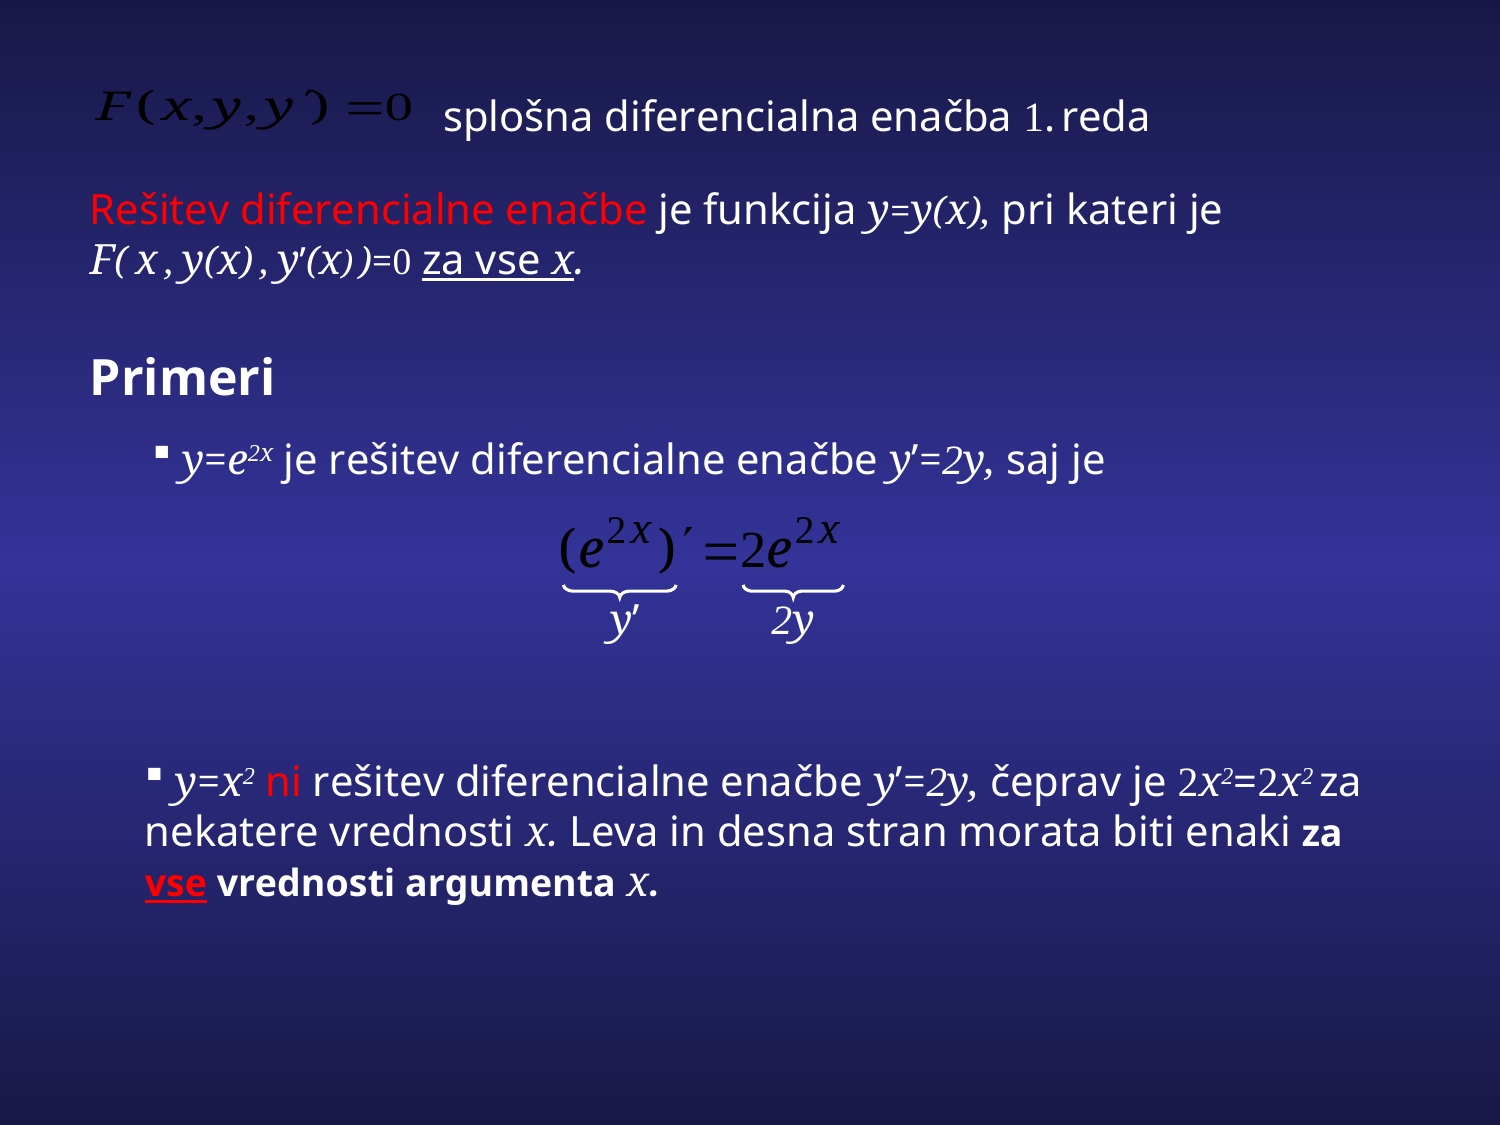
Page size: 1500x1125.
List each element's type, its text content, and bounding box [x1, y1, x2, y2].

text_box y=x2 ni rešitev diferencialne enačbe y’=2y, čeprav je 2x2=2x2 za nekatere vrednosti x. Leva in desna stran morata biti enaki za vse vrednosti argumenta x. [130, 747, 1401, 913]
text_box y’ [595, 584, 655, 651]
chart [85, 84, 424, 138]
text_box y=e2x je rešitev diferencialne enačbe y’=2y, saj je [137, 425, 1188, 491]
text_box 2y [756, 584, 830, 651]
text_box Primeri [75, 337, 363, 413]
chart [552, 502, 850, 585]
text_box Rešitev diferencialne enačbe je funkcija y=y(x), pri kateri je F( x , y(x) , y’(x) )=0 za vse x. [74, 174, 1313, 291]
text_box splošna diferencialna enačba 1. reda [428, 74, 1211, 148]
